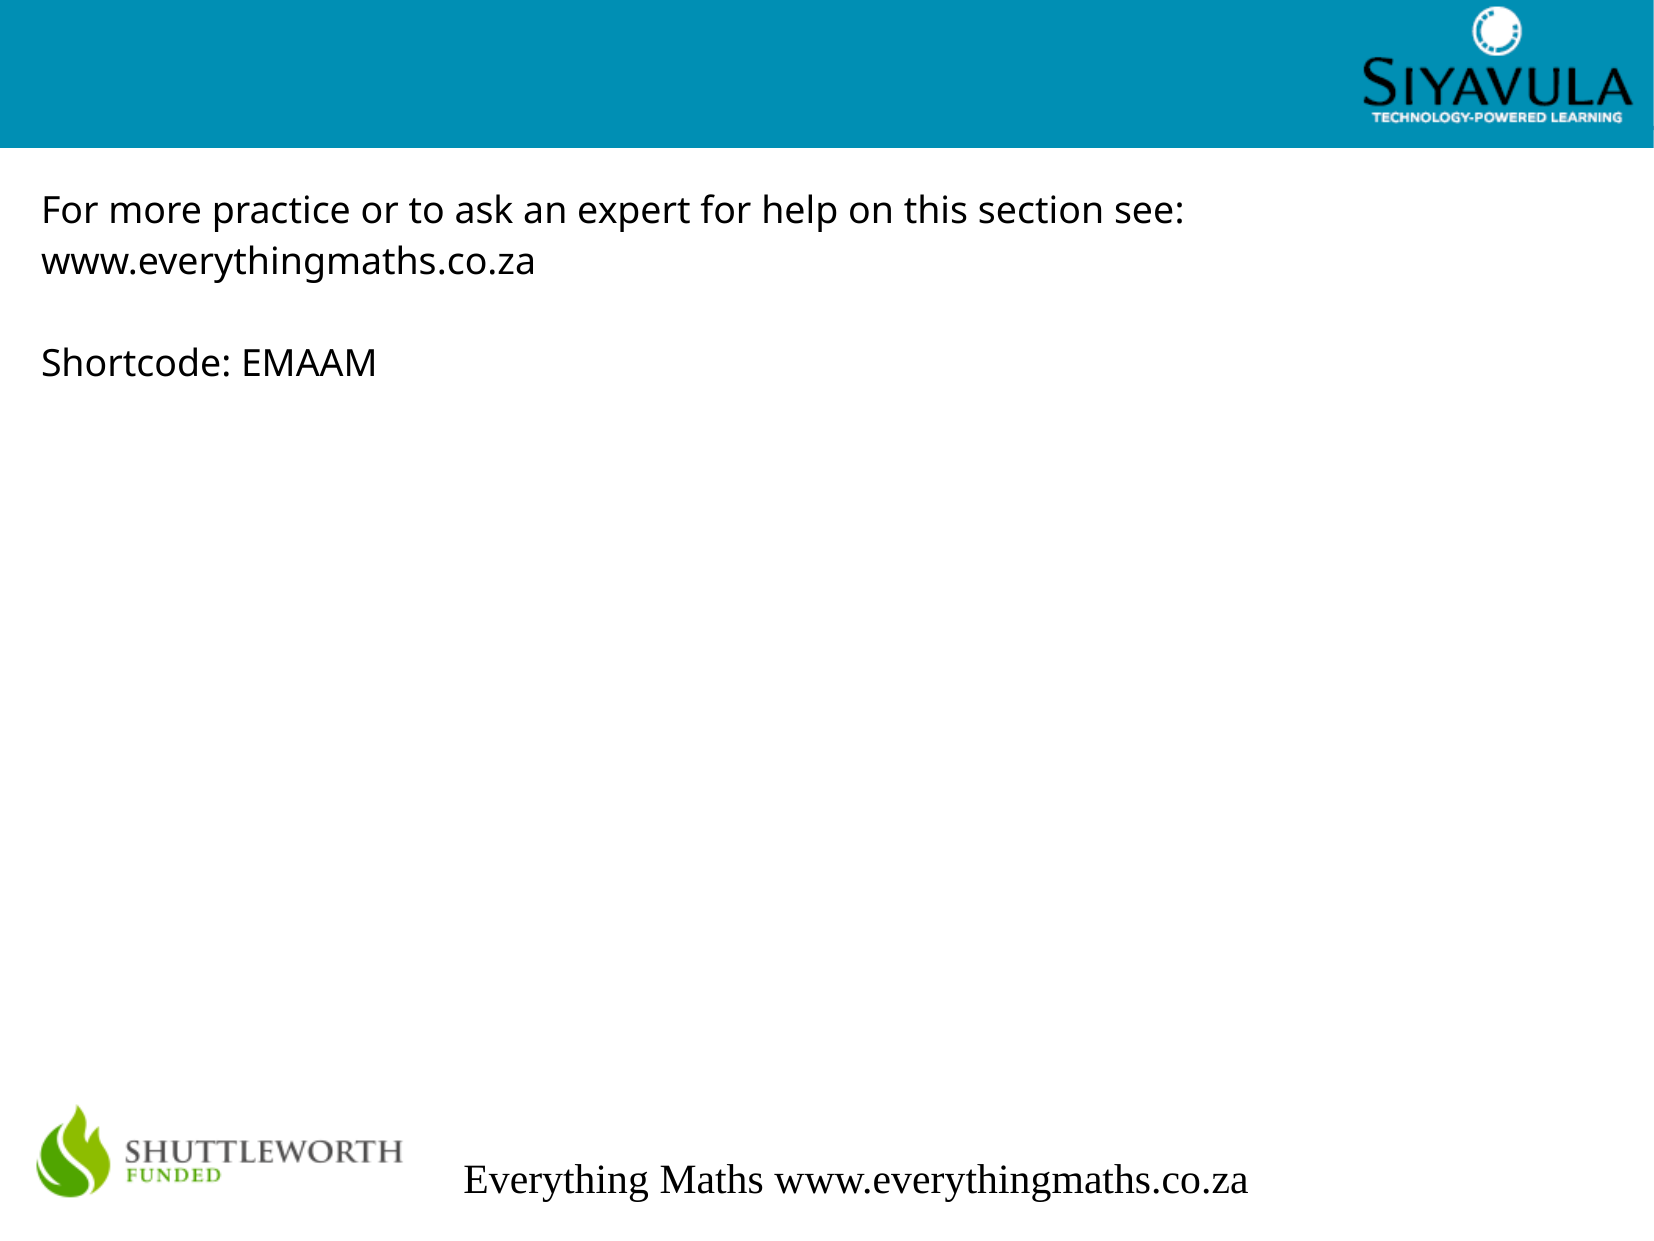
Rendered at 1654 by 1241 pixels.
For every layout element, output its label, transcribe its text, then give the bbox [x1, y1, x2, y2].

text_box Everything Maths www.everythingmaths.co.za [354, 1151, 1359, 1211]
text_box For more practice or to ask an expert for help on this section see: www.everythingmaths.co.za Shortcode: EMAAM [26, 175, 1613, 386]
